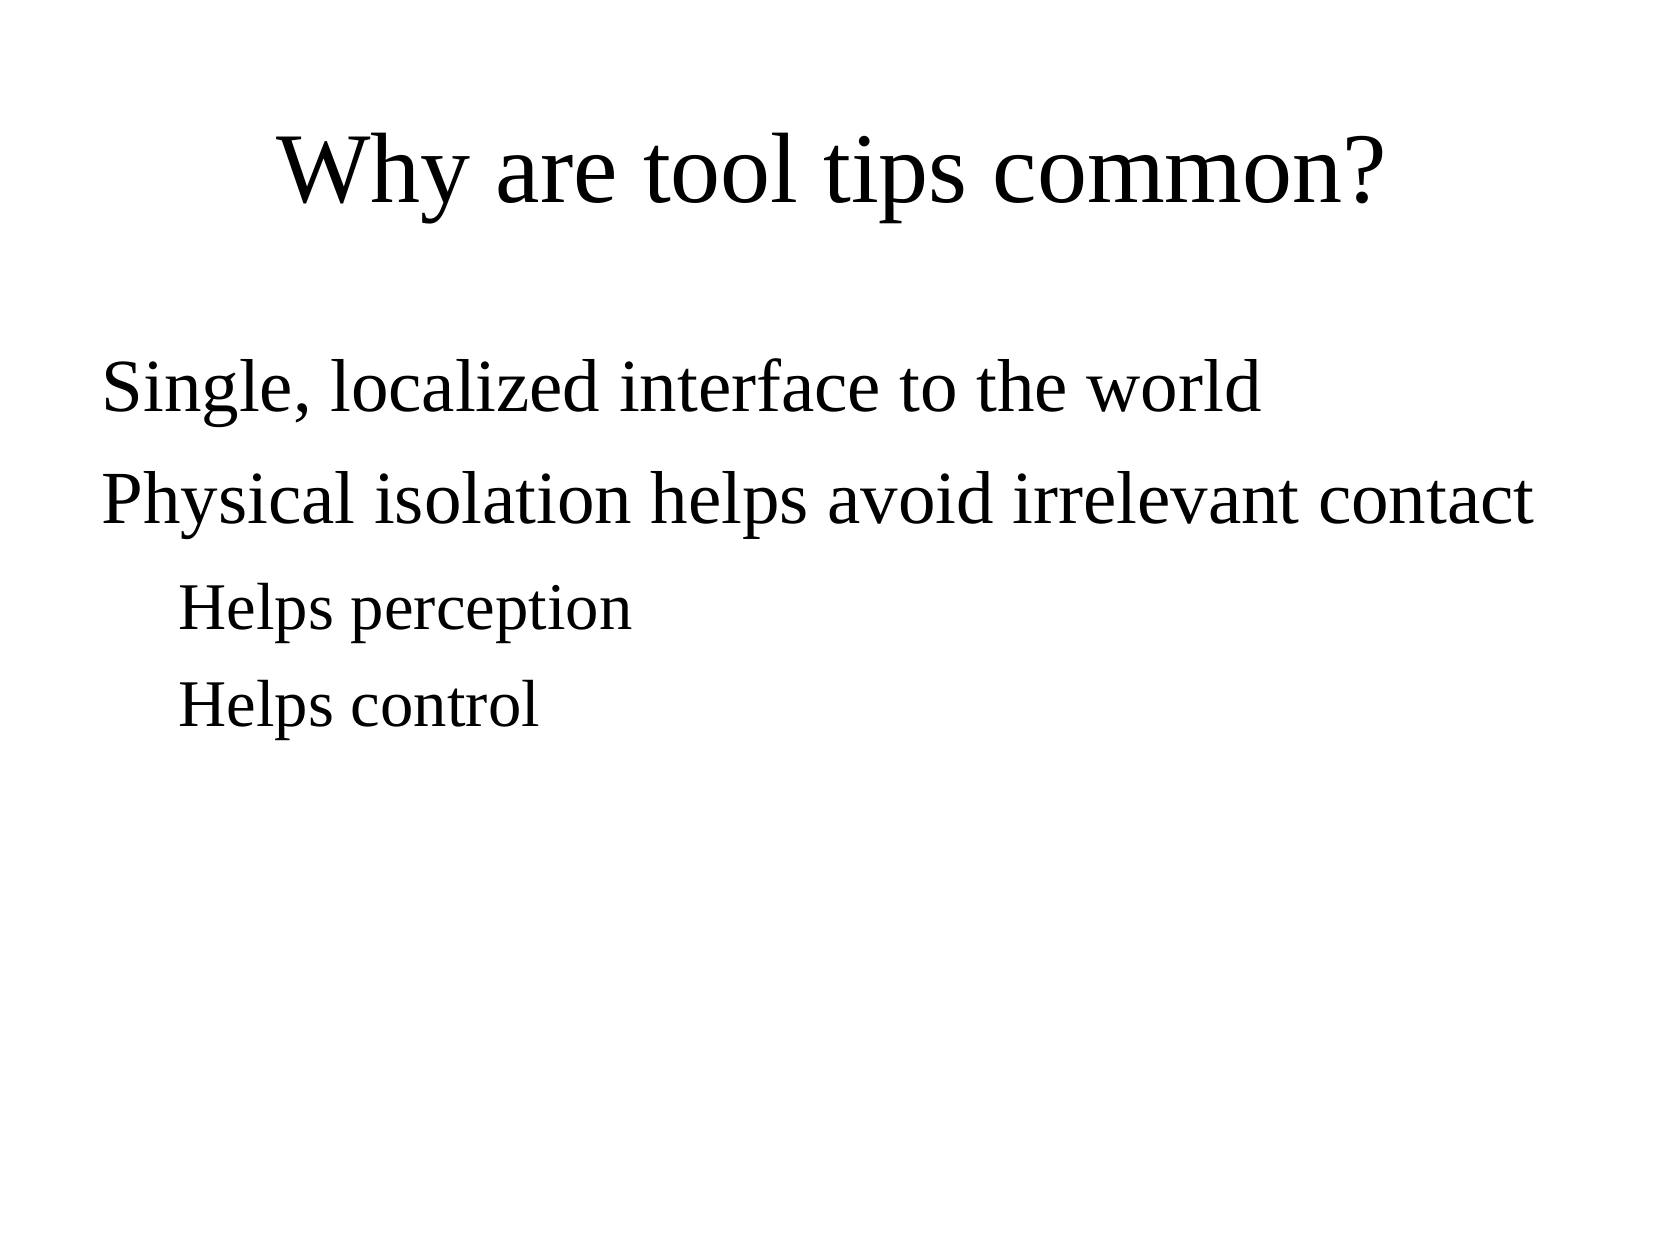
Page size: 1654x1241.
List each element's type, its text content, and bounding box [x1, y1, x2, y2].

title Why are tool tips common? [138, 65, 1551, 273]
list Single, localized interface to the world Physical isolation helps avoid irrelevant contact Helps perception Helps control [83, 344, 1606, 1127]
